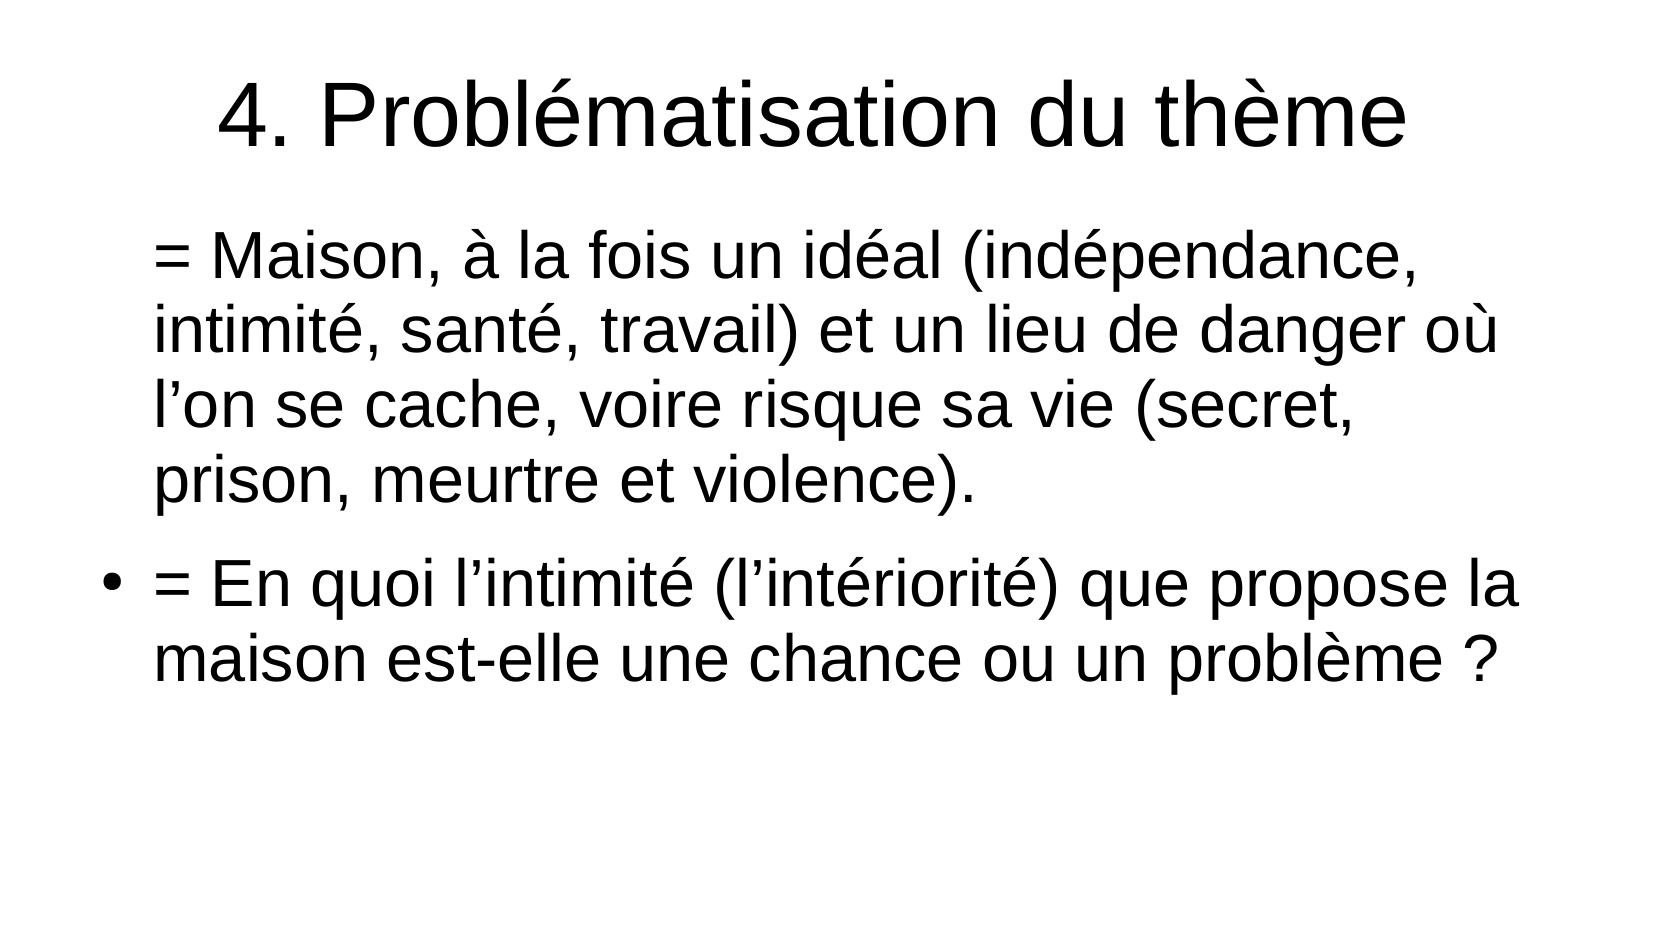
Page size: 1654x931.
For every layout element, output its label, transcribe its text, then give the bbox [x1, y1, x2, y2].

title 4. Problématisation du thème [82, 37, 1571, 193]
list = Maison, à la fois un idéal (indépendance, intimité, santé, travail) et un lieu de danger où l’on se cache, voire risque sa vie (secret, prison, meurtre et violence). = En quoi l’intimité (l’intériorité) que propose la maison est-elle une chance ou un problème ? [82, 217, 1571, 758]
